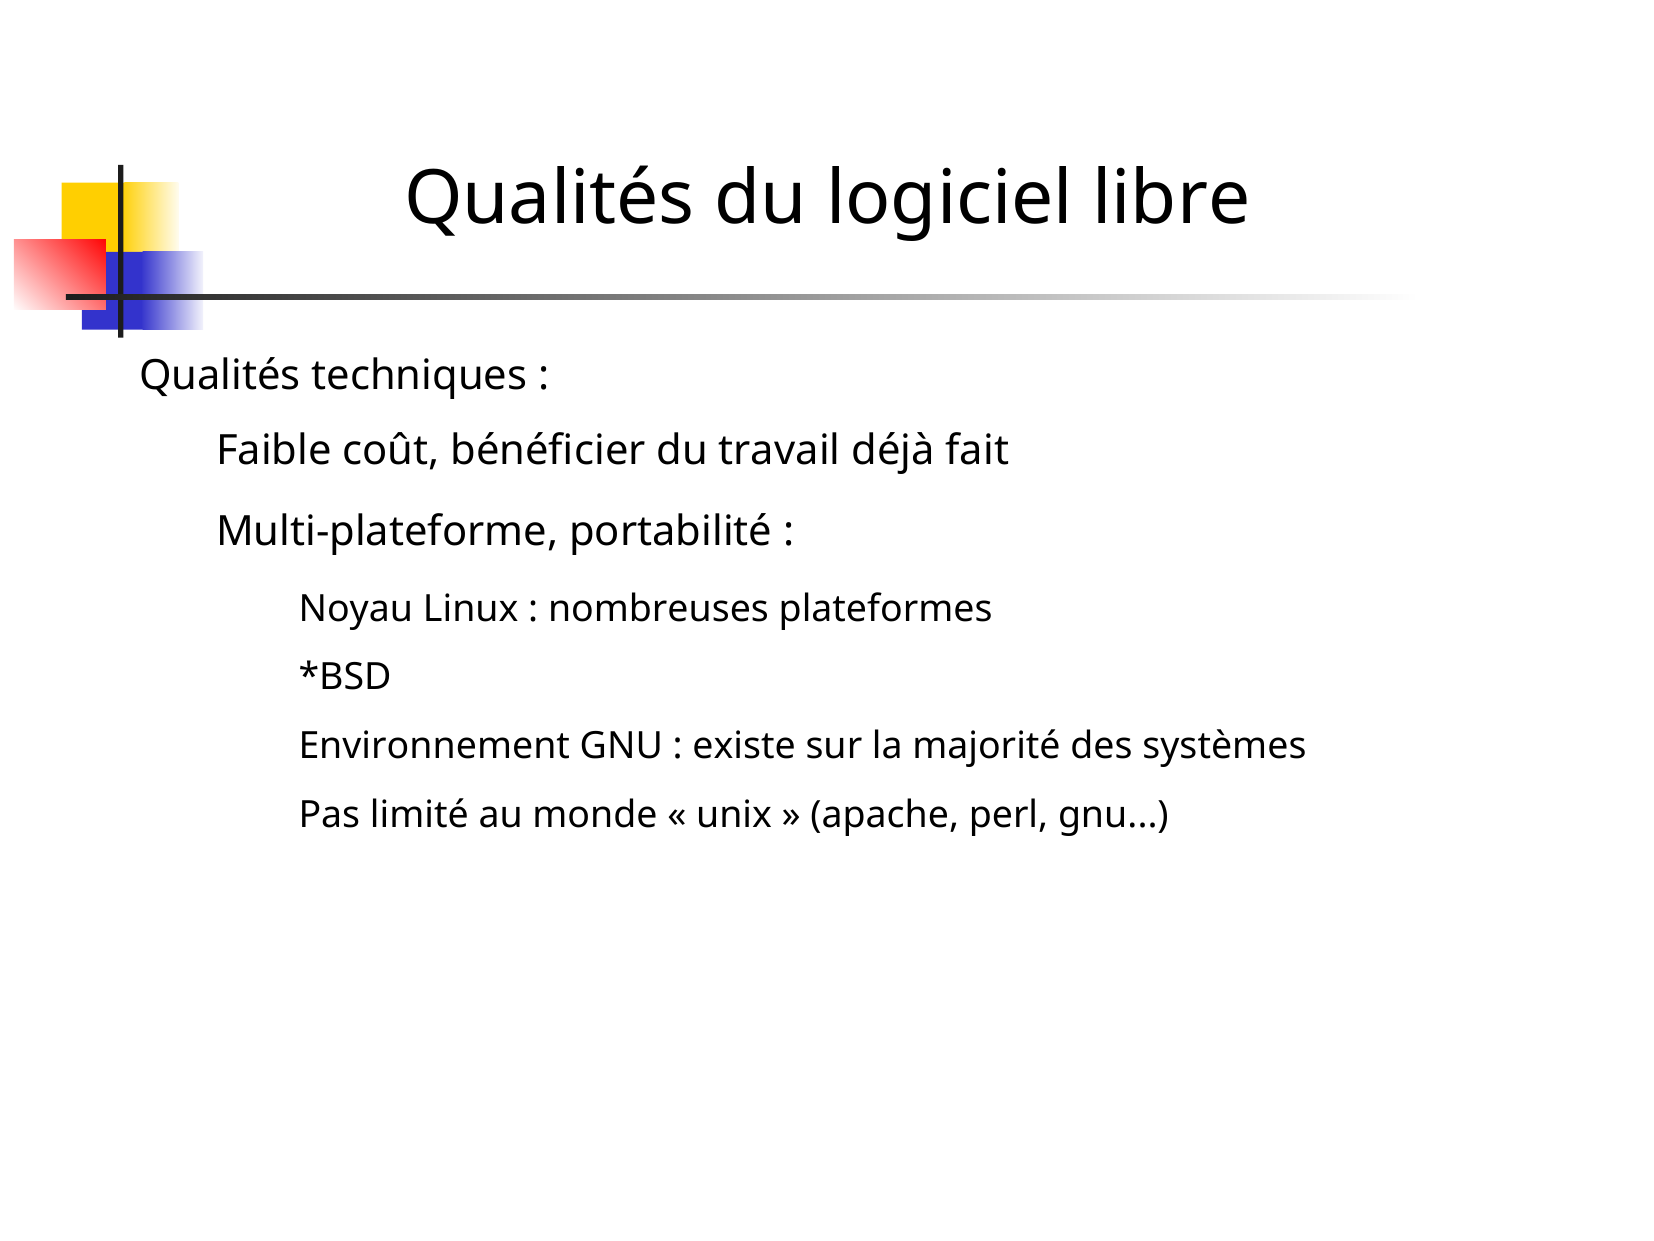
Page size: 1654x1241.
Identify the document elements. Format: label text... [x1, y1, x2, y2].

list Qualités techniques : Faible coût, bénéficier du travail déjà fait Multi-plateforme, portabilité : Noyau Linux : nombreuses plateformes *BSD Environnement GNU : existe sur la majorité des systèmes Pas limité au monde « unix » (apache, perl, gnu...) [121, 344, 1534, 1127]
title Qualités du logiciel libre [121, 91, 1534, 299]
